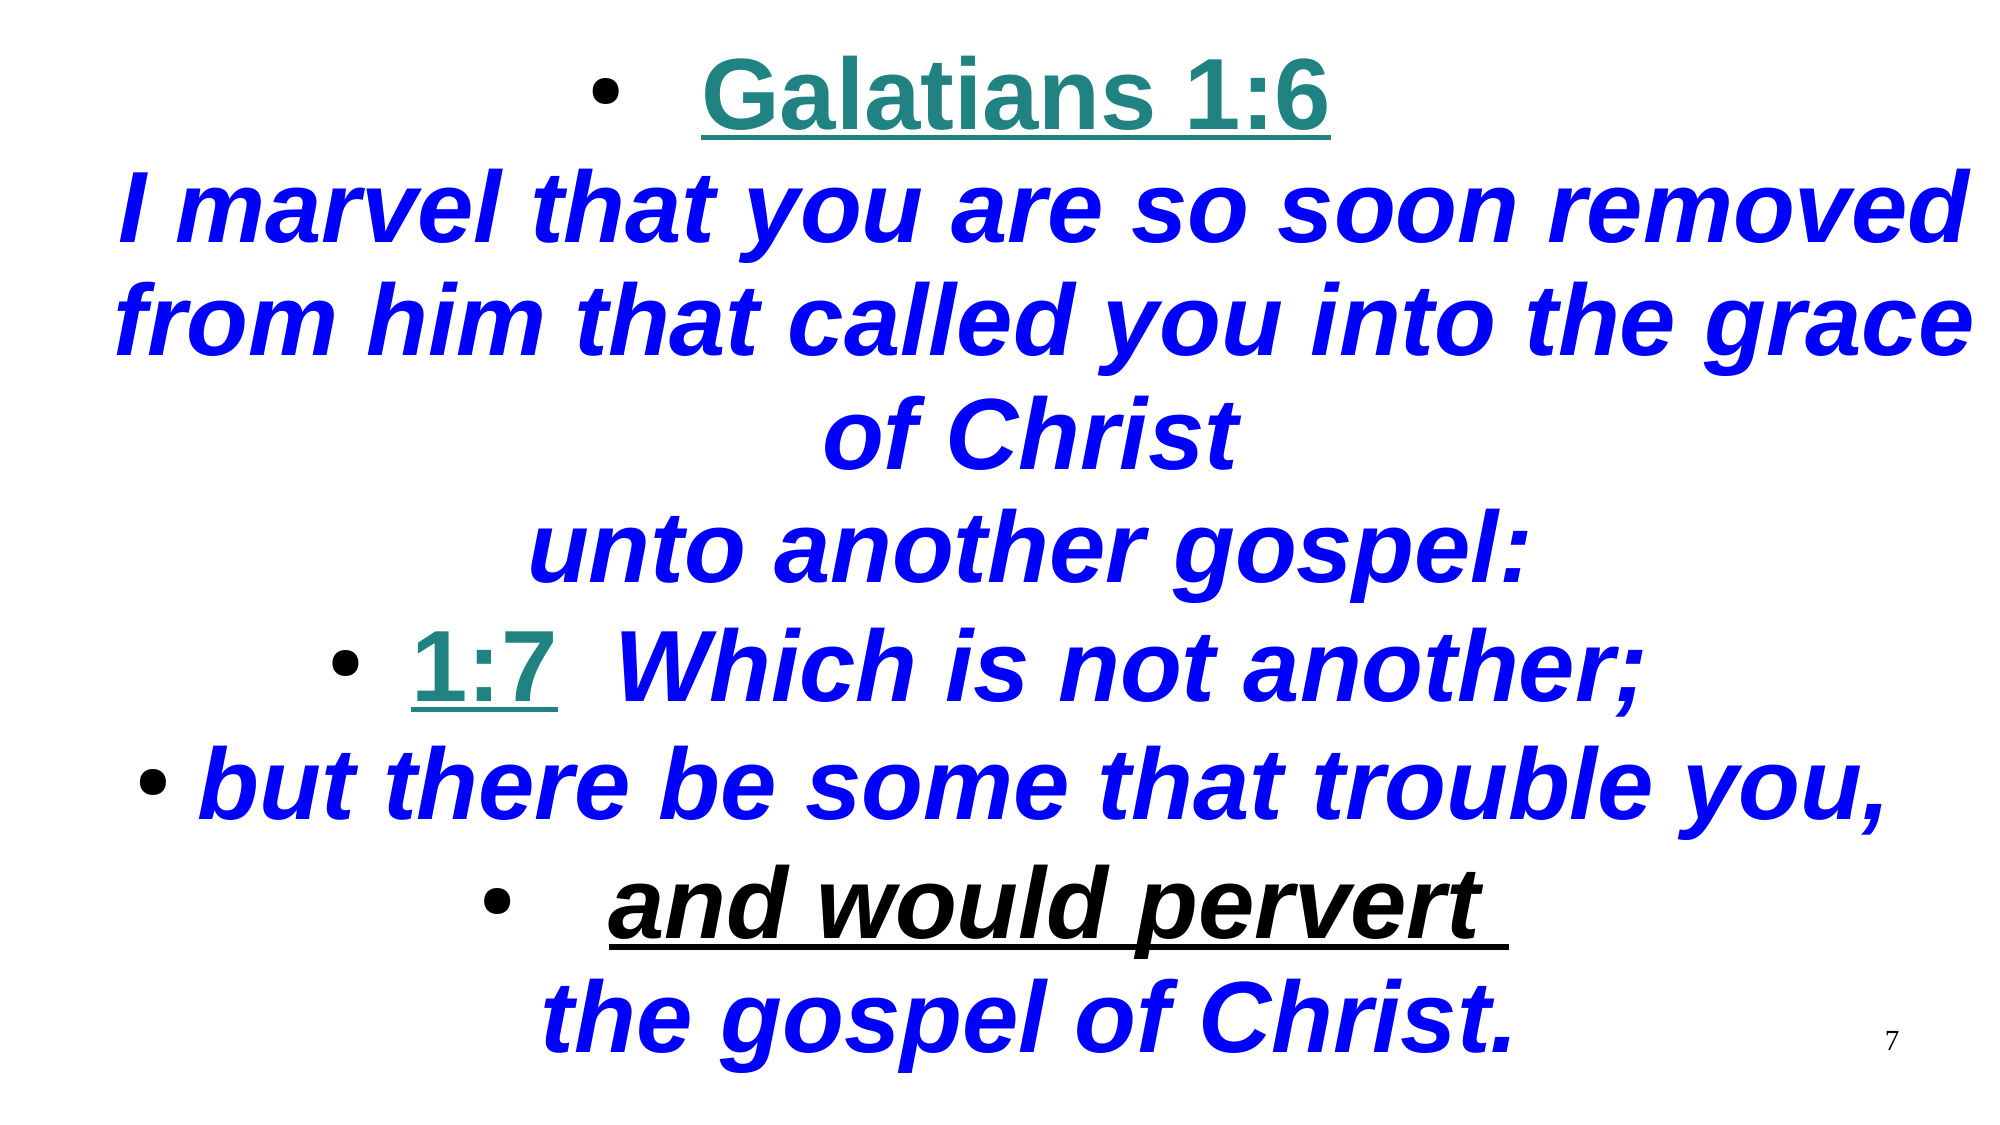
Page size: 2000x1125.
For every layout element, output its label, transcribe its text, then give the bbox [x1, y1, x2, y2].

list Galatians 1:6 I marvel that you are so soon removed from him that called you into the grace of Christ unto another gospel: 1:7 Which is not another; but there be some that trouble you, and would pervert the gospel of Christ. [37, 37, 1988, 1088]
